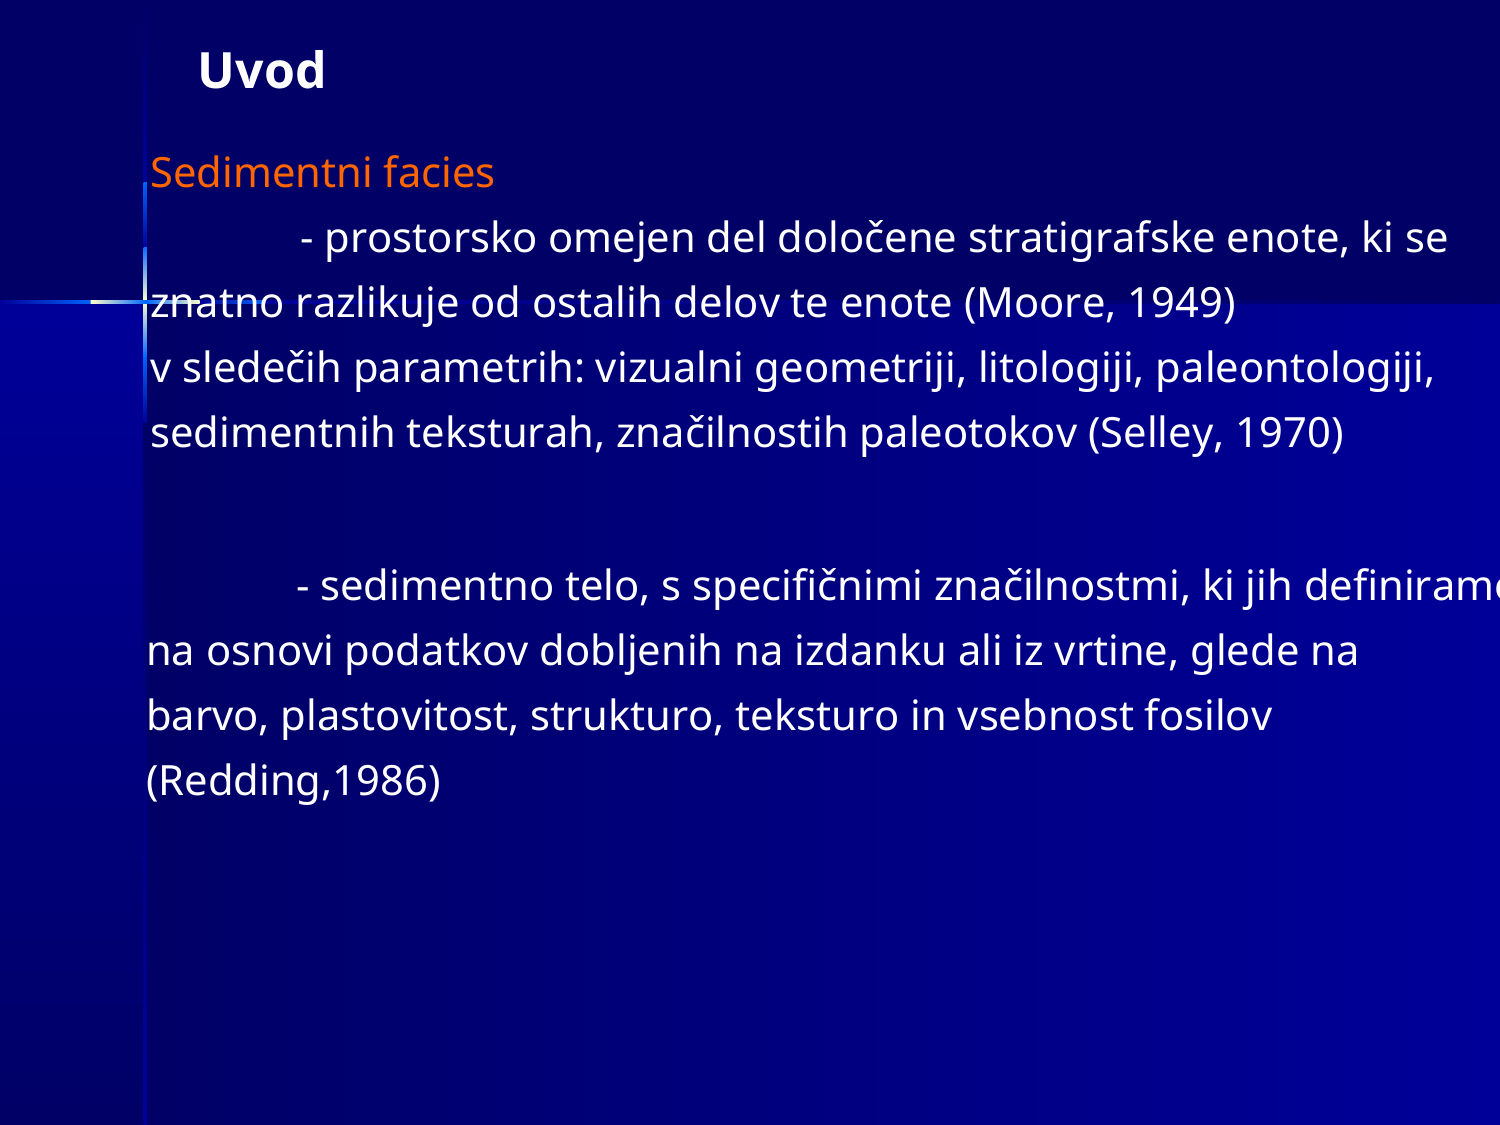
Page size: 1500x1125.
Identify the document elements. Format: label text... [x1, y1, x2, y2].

text_box - sedimentno telo, s specifičnimi značilnostmi, ki jih definiramo na osnovi podatkov dobljenih na izdanku ali iz vrtine, glede na barvo, plastovitost, strukturo, teksturo in vsebnost fosilov (Redding,1986) [131, 536, 1500, 812]
text_box Uvod [183, 30, 342, 107]
text_box Sedimentni facies - prostorsko omejen del določene stratigrafske enote, ki se znatno razlikuje od ostalih delov te enote (Moore, 1949) v sledečih parametrih: vizualni geometriji, litologiji, paleontologiji, sedimentnih teksturah, značilnostih paleotokov (Selley, 1970) [135, 123, 1476, 529]
